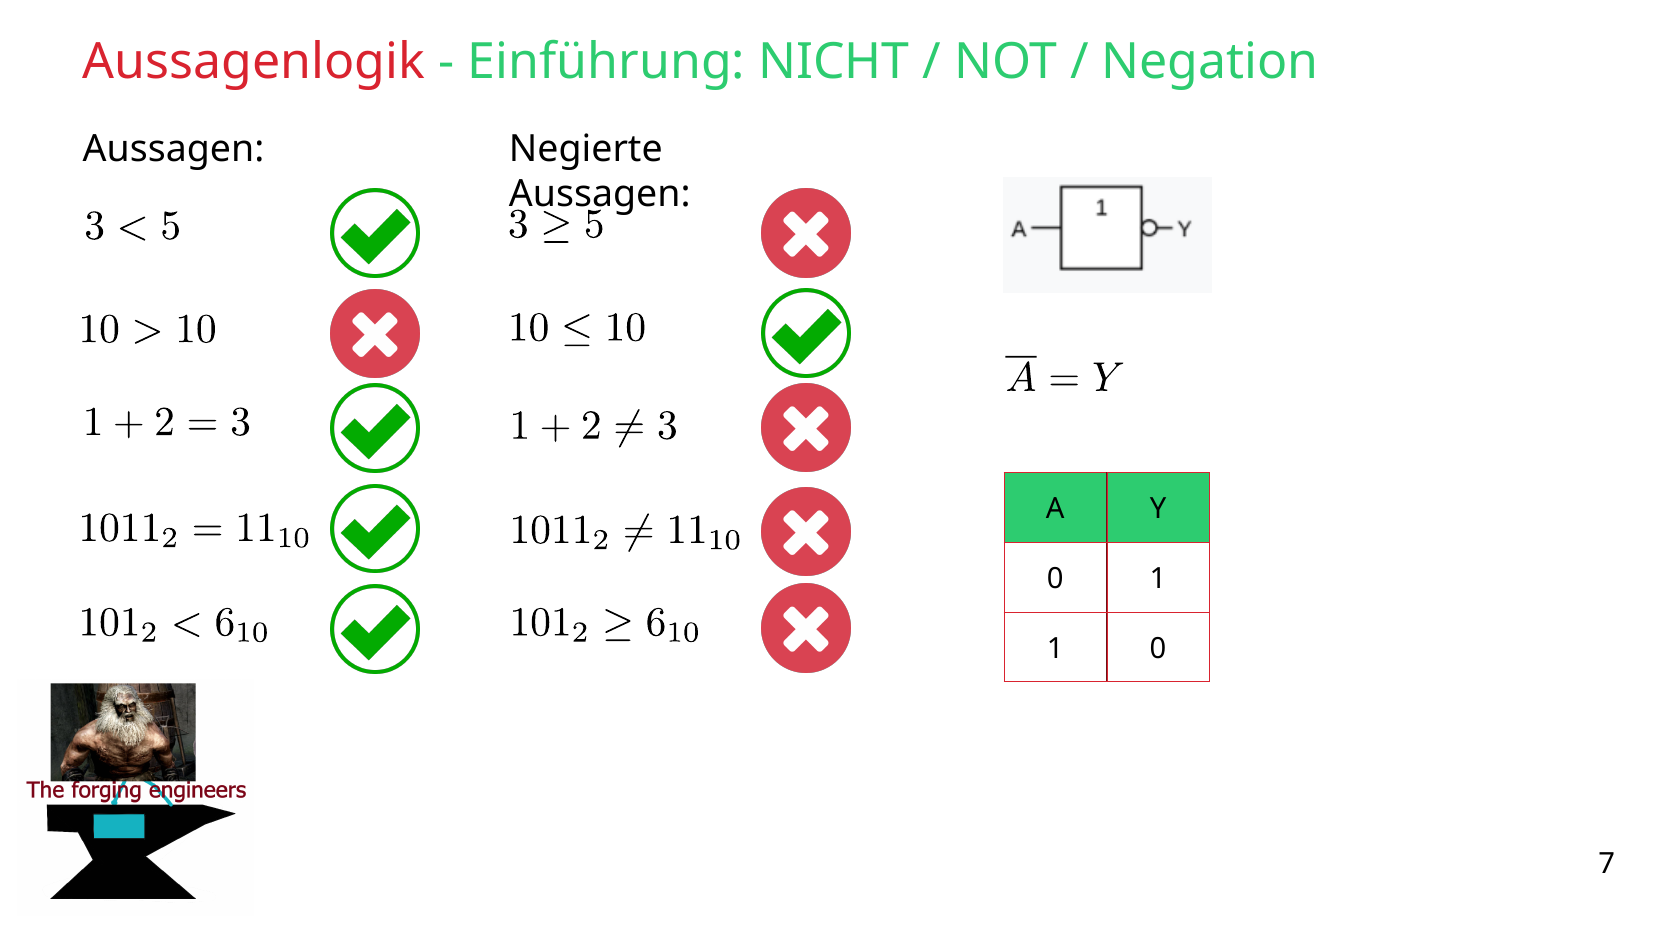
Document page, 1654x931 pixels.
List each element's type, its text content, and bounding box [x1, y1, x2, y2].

picture [761, 188, 851, 278]
picture [761, 383, 851, 472]
picture [1003, 177, 1212, 293]
picture [76, 606, 269, 644]
picture [76, 312, 217, 346]
picture [507, 511, 741, 554]
table_cell 1 [1108, 543, 1209, 612]
picture [82, 407, 250, 439]
picture [1003, 354, 1126, 393]
picture [507, 407, 678, 450]
table_cell 0 [1108, 613, 1209, 681]
picture [507, 606, 700, 644]
title Aussagenlogik - Einführung: NICHT / NOT / Negation [82, 29, 1571, 87]
table_header A [1005, 473, 1106, 542]
picture [761, 583, 851, 673]
picture [330, 584, 420, 674]
table_header Y [1108, 473, 1209, 542]
picture [507, 209, 603, 243]
picture [330, 383, 420, 473]
table_cell 0 [1005, 543, 1106, 612]
picture [330, 484, 420, 573]
picture [761, 487, 851, 576]
picture [330, 188, 420, 278]
picture [76, 511, 310, 550]
table_cell 1 [1005, 613, 1106, 681]
picture [761, 288, 851, 378]
picture [82, 209, 181, 243]
subtitle Aussagen: [82, 124, 284, 174]
picture [330, 289, 420, 378]
picture [507, 312, 645, 347]
picture [17, 679, 254, 916]
subtitle Negierte Aussagen: [508, 124, 851, 171]
